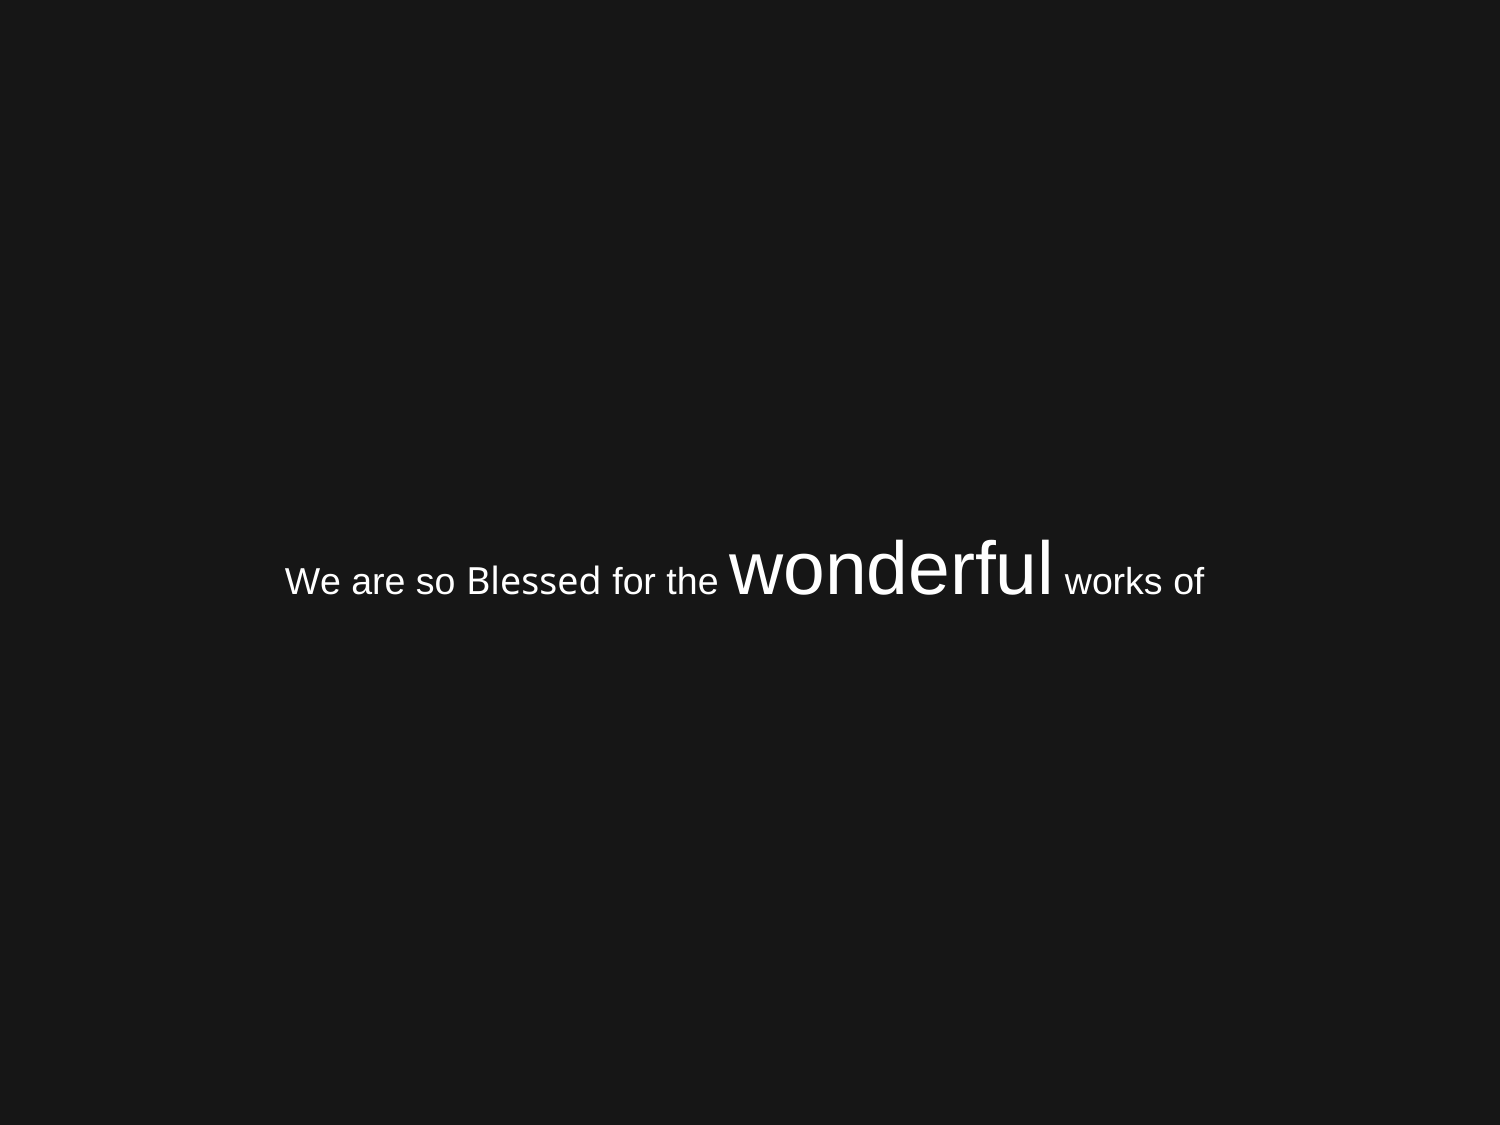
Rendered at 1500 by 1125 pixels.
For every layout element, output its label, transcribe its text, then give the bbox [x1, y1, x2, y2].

text_box We are so Blessed for the wonderful works of [0, 512, 1500, 618]
